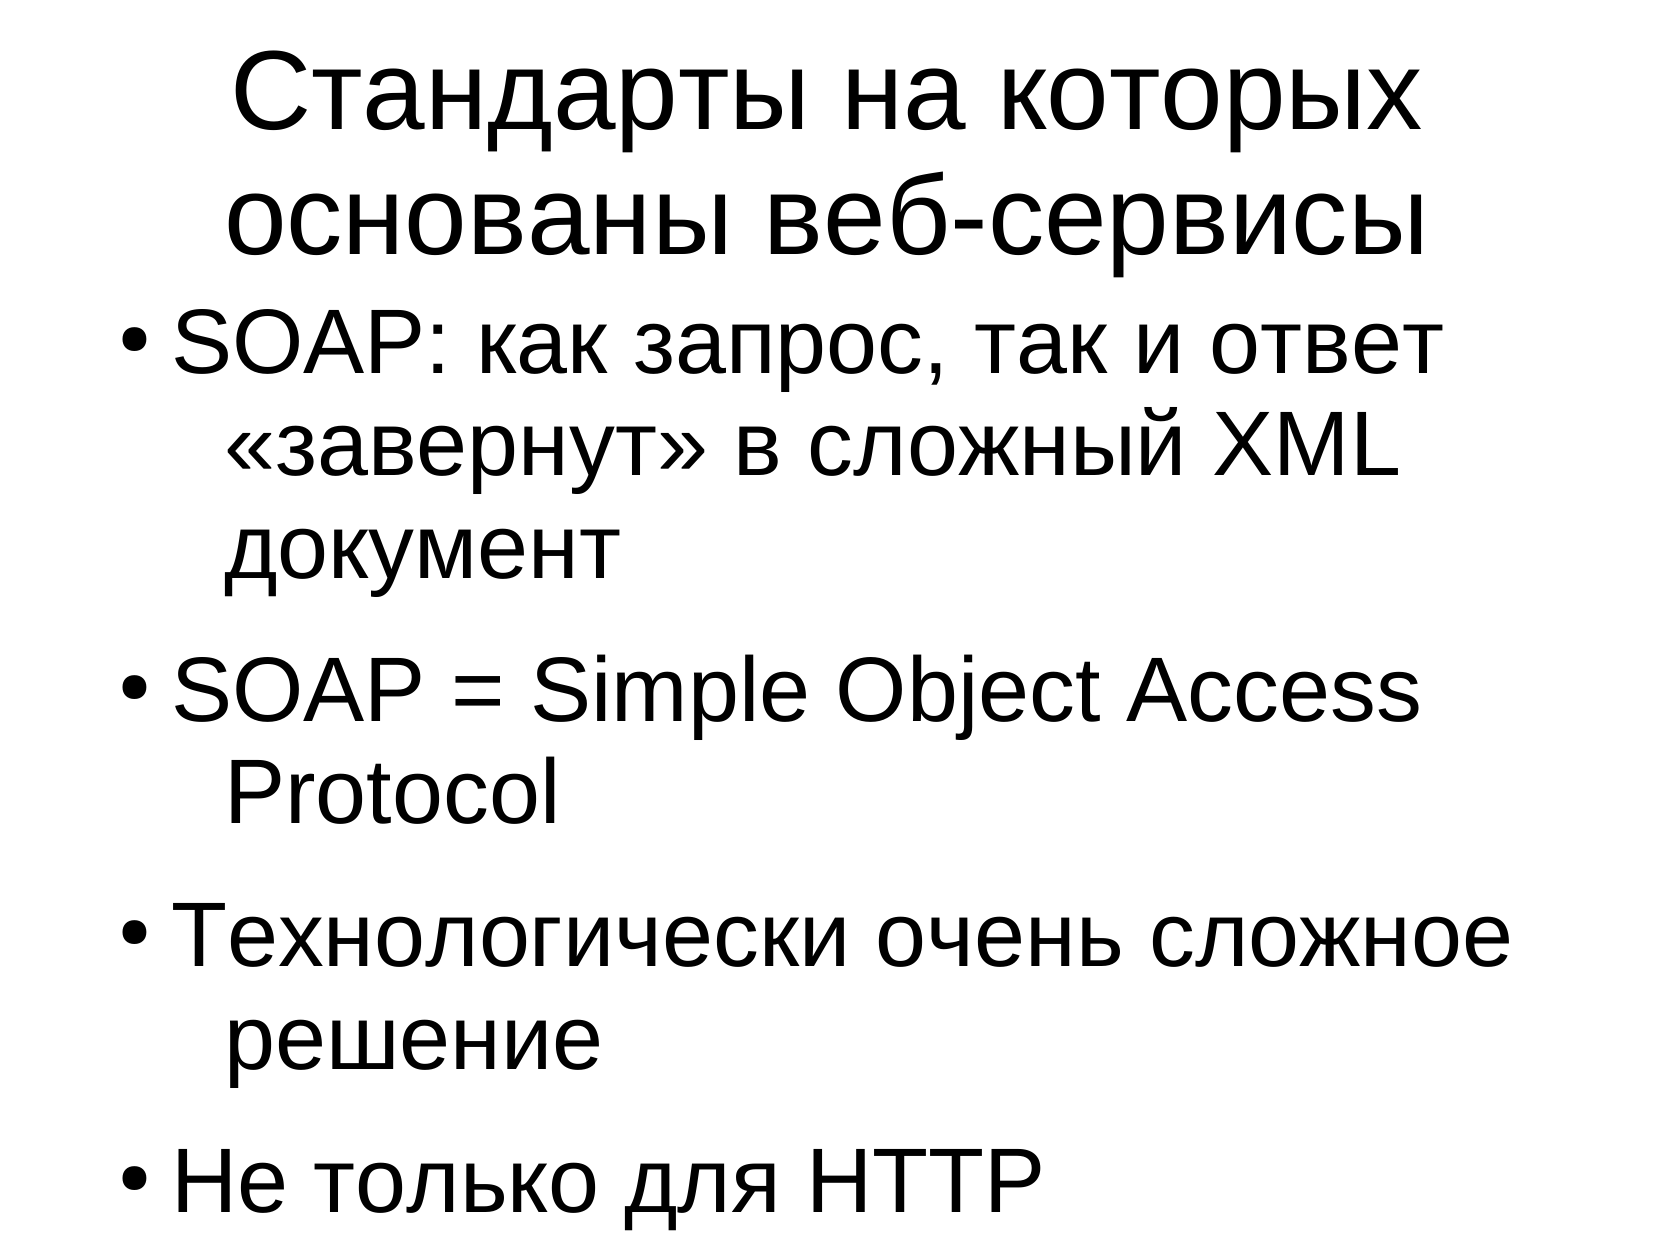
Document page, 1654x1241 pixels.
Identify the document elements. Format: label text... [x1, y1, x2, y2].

title Стандарты на которых основаны веб-сервисы [82, 27, 1571, 279]
list SOAP: как запрос, так и ответ «завернут» в сложный XML документ SOAP = Simple Object Access Protocol Технологически очень сложное решение Не только для HTTP [82, 290, 1571, 1232]
